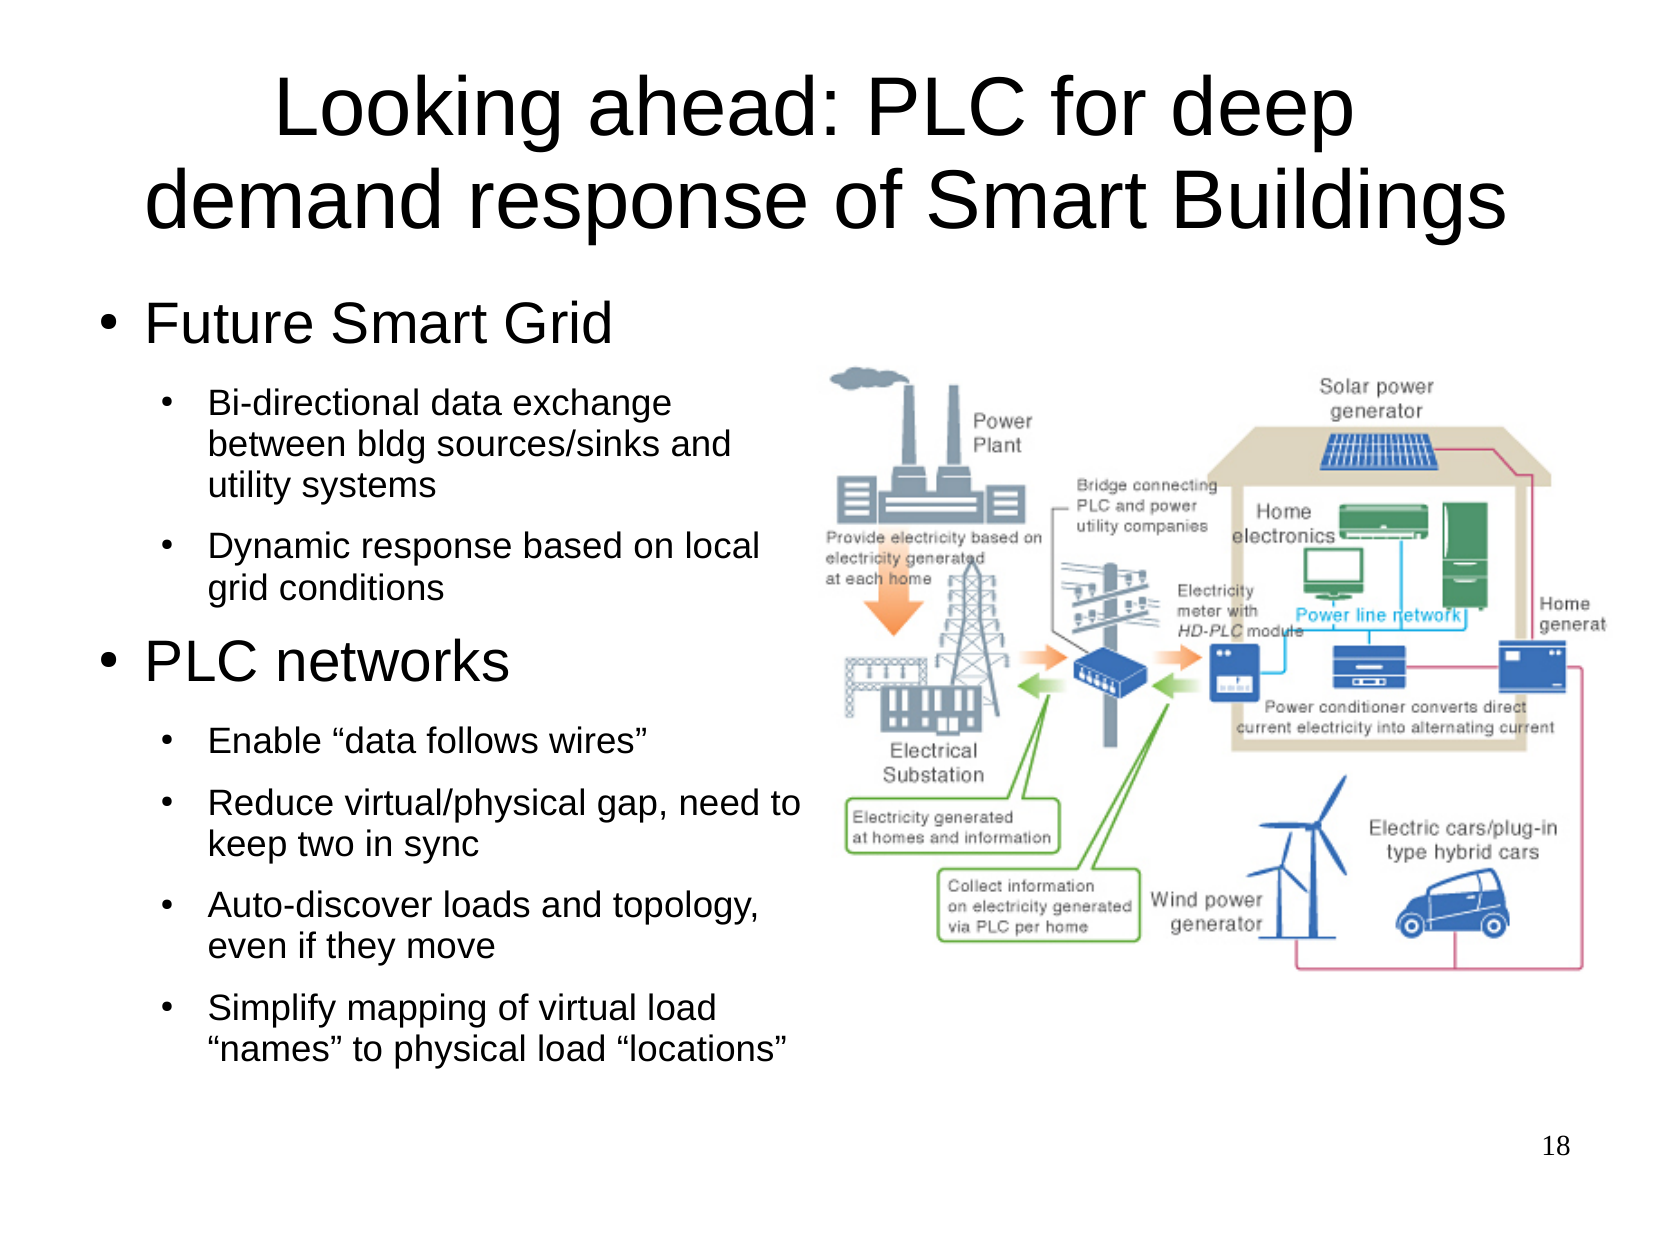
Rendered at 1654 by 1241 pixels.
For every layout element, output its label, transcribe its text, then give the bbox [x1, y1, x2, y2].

list Future Smart Grid Bi-directional data exchange between bldg sources/sinks and utility systems Dynamic response based on local grid conditions PLC networks Enable “data follows wires” Reduce virtual/physical gap, need to keep two in sync Auto-discover loads and topology, even if they move Simplify mapping of virtual load “names” to physical load “locations” [82, 290, 809, 1109]
picture [803, 337, 1613, 995]
title Looking ahead: PLC for deep demand response of Smart Buildings [82, 49, 1571, 257]
